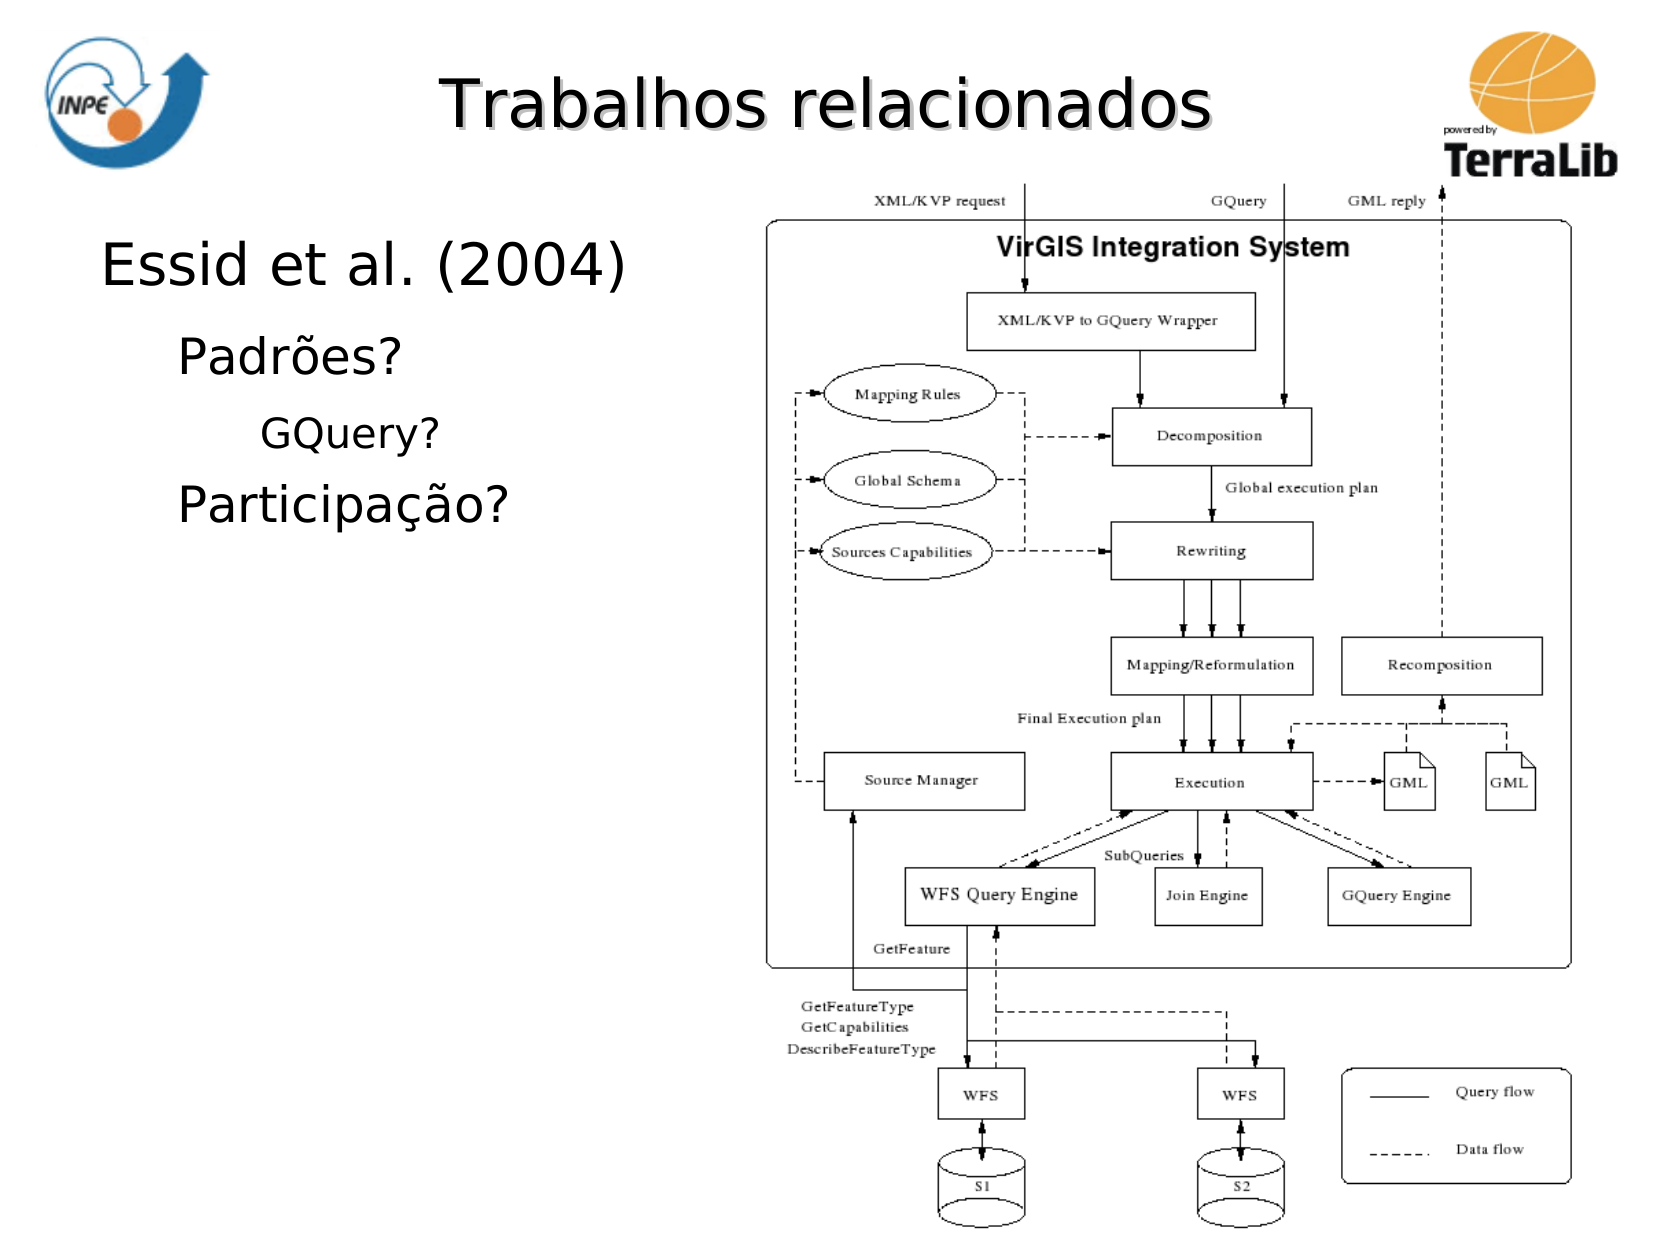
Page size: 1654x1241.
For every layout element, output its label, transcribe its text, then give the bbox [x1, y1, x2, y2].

title Trabalhos relacionados [206, 25, 1447, 184]
list Essid et al. (2004) Padrões? GQuery? Participação? [82, 231, 1571, 1035]
picture [35, 29, 206, 178]
picture [736, 29, 1619, 1241]
